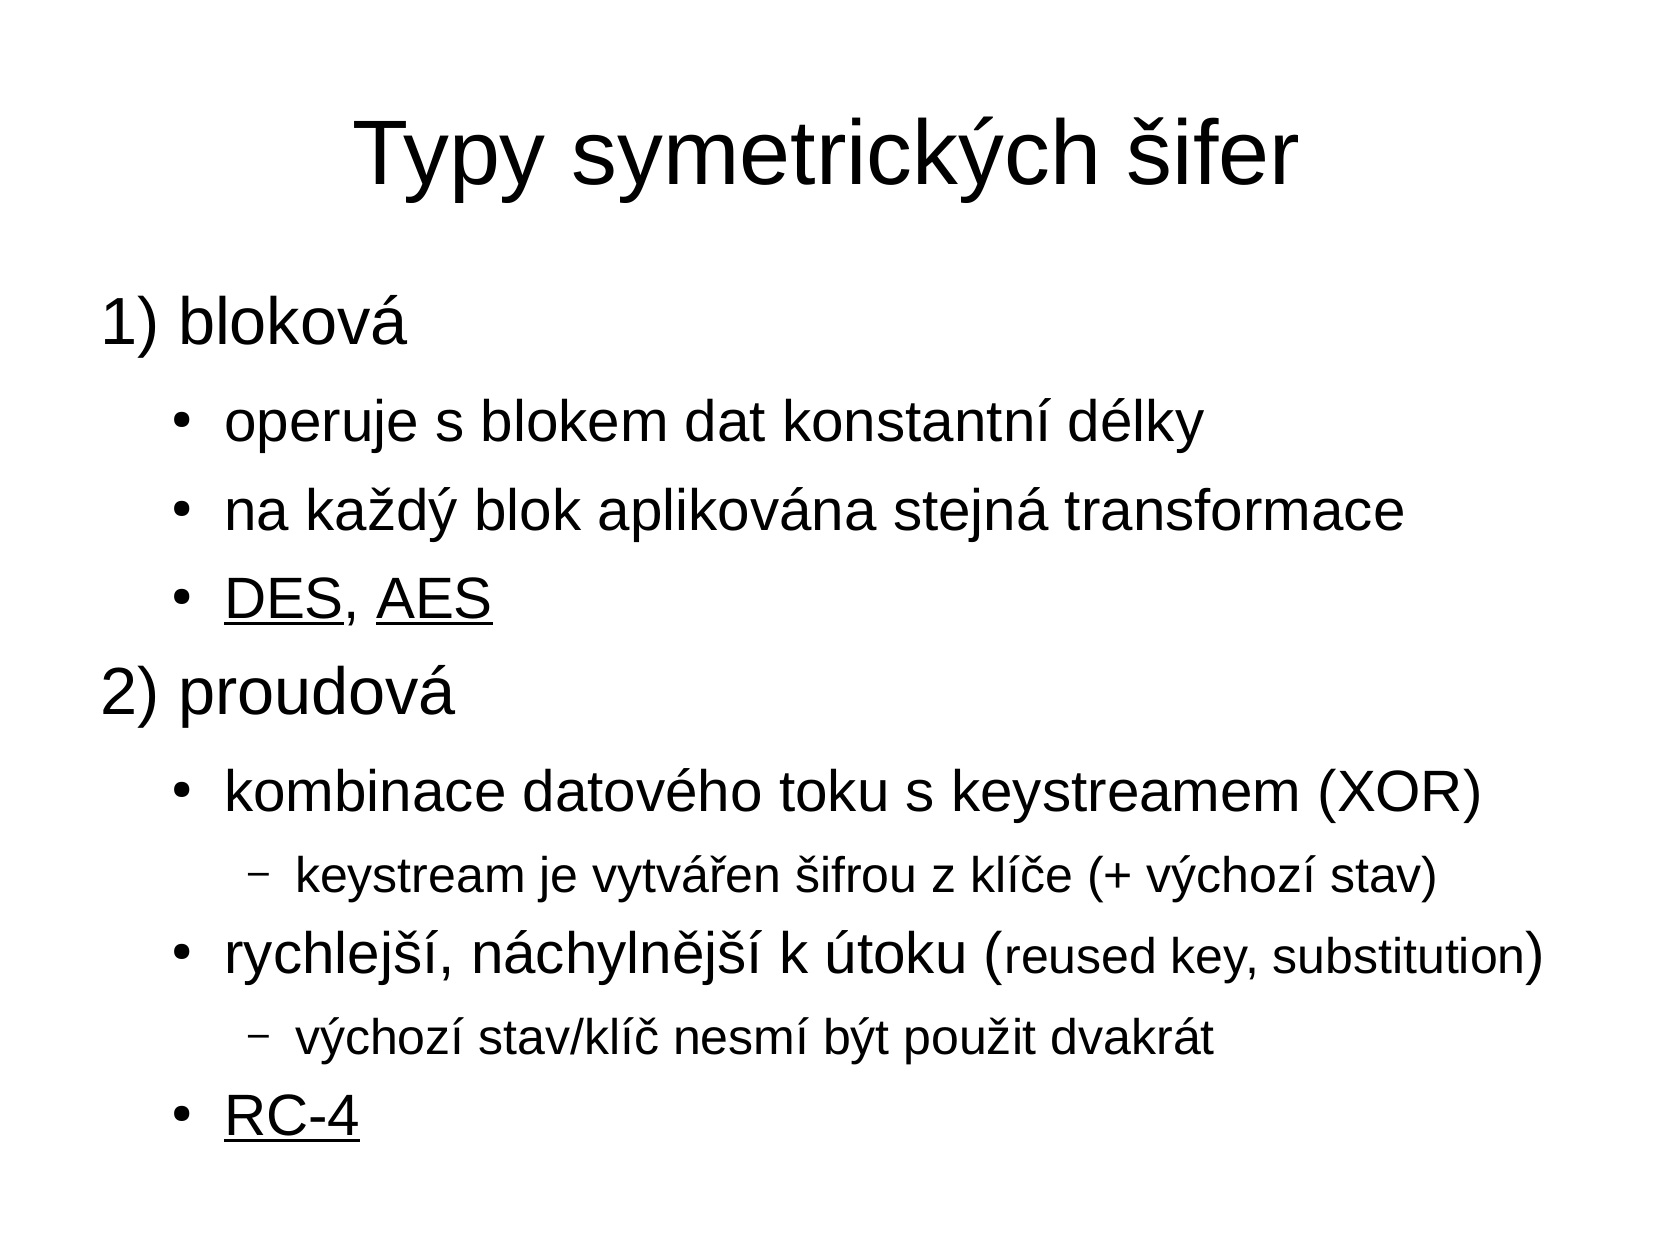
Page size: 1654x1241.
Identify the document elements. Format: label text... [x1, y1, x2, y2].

list bloková operuje s blokem dat konstantní délky na každý blok aplikována stejná transformace DES, AES proudová kombinace datového toku s keystreamem (XOR) keystream je vytvářen šifrou z klíče (+ výchozí stav) rychlejší, náchylnější k útoku (reused key, substitution) výchozí stav/klíč nesmí být použit dvakrát RC-4 [82, 284, 1571, 1149]
title Typy symetrických šifer [82, 49, 1571, 257]
